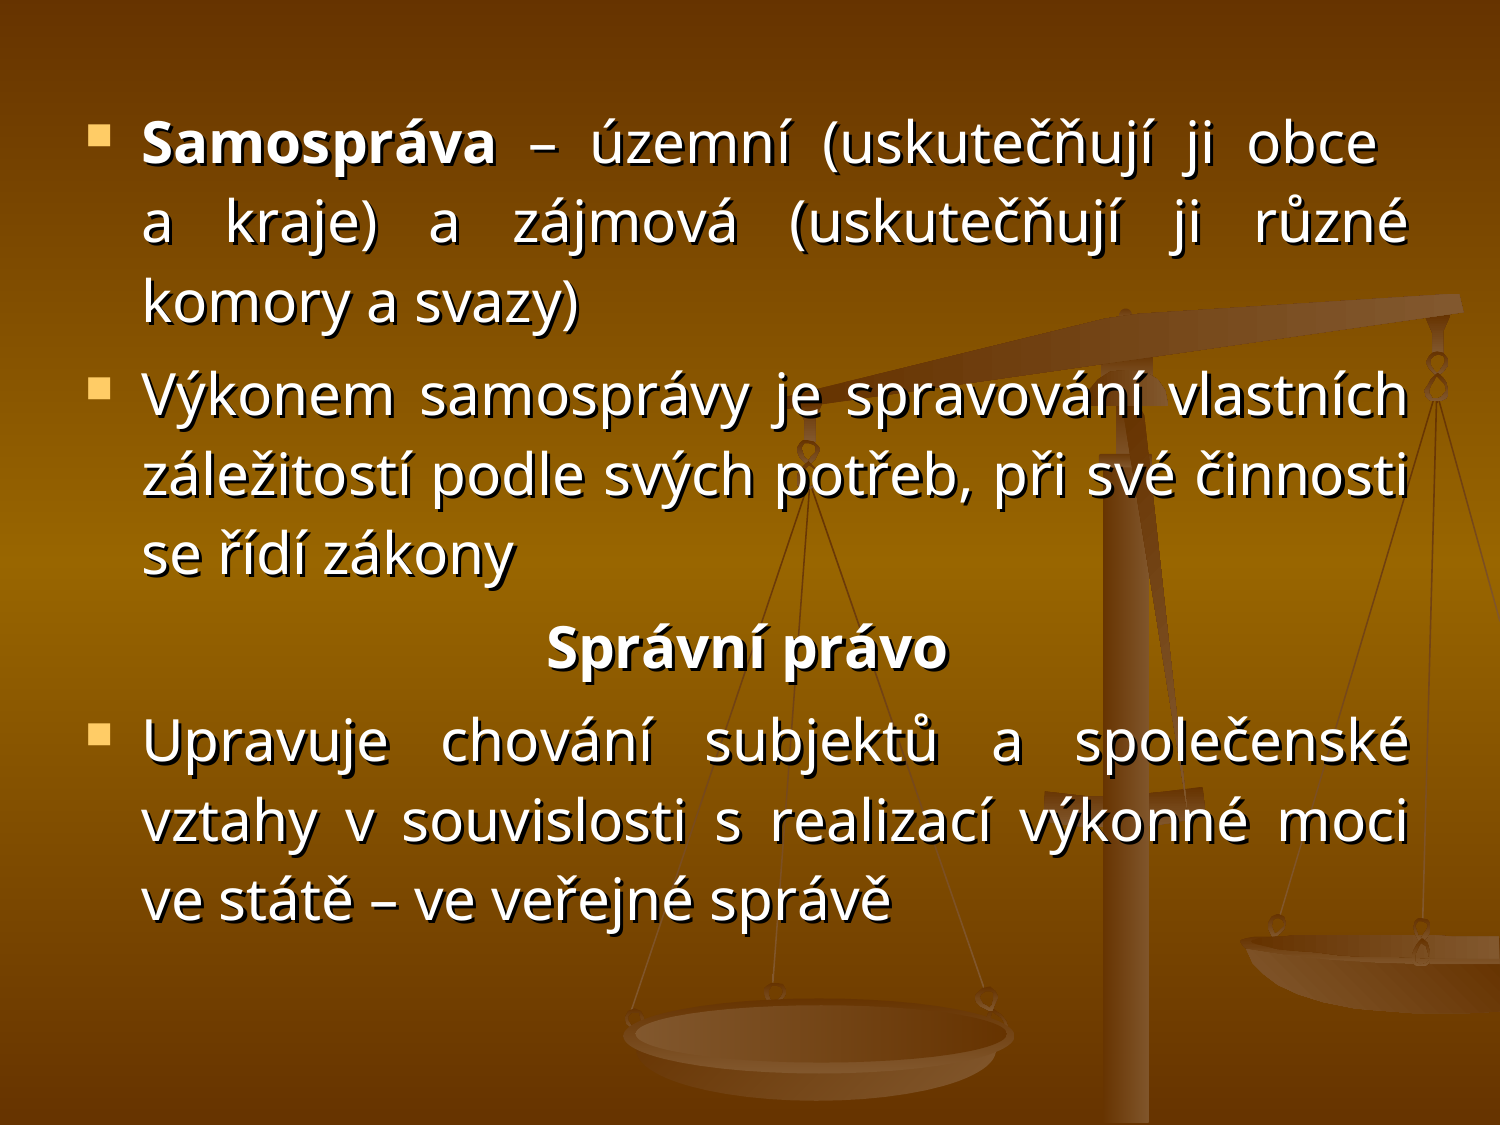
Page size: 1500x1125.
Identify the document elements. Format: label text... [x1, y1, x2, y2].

list Samospráva – územní (uskutečňují ji obce a kraje) a zájmová (uskutečňují ji různé komory a svazy) Výkonem samosprávy je spravování vlastních záležitostí podle svých potřeb, při své činnosti se řídí zákony Správní právo Upravuje chování subjektů a společenské vztahy v souvislosti s realizací výkonné moci ve státě – ve veřejné správě [70, 93, 1425, 1006]
